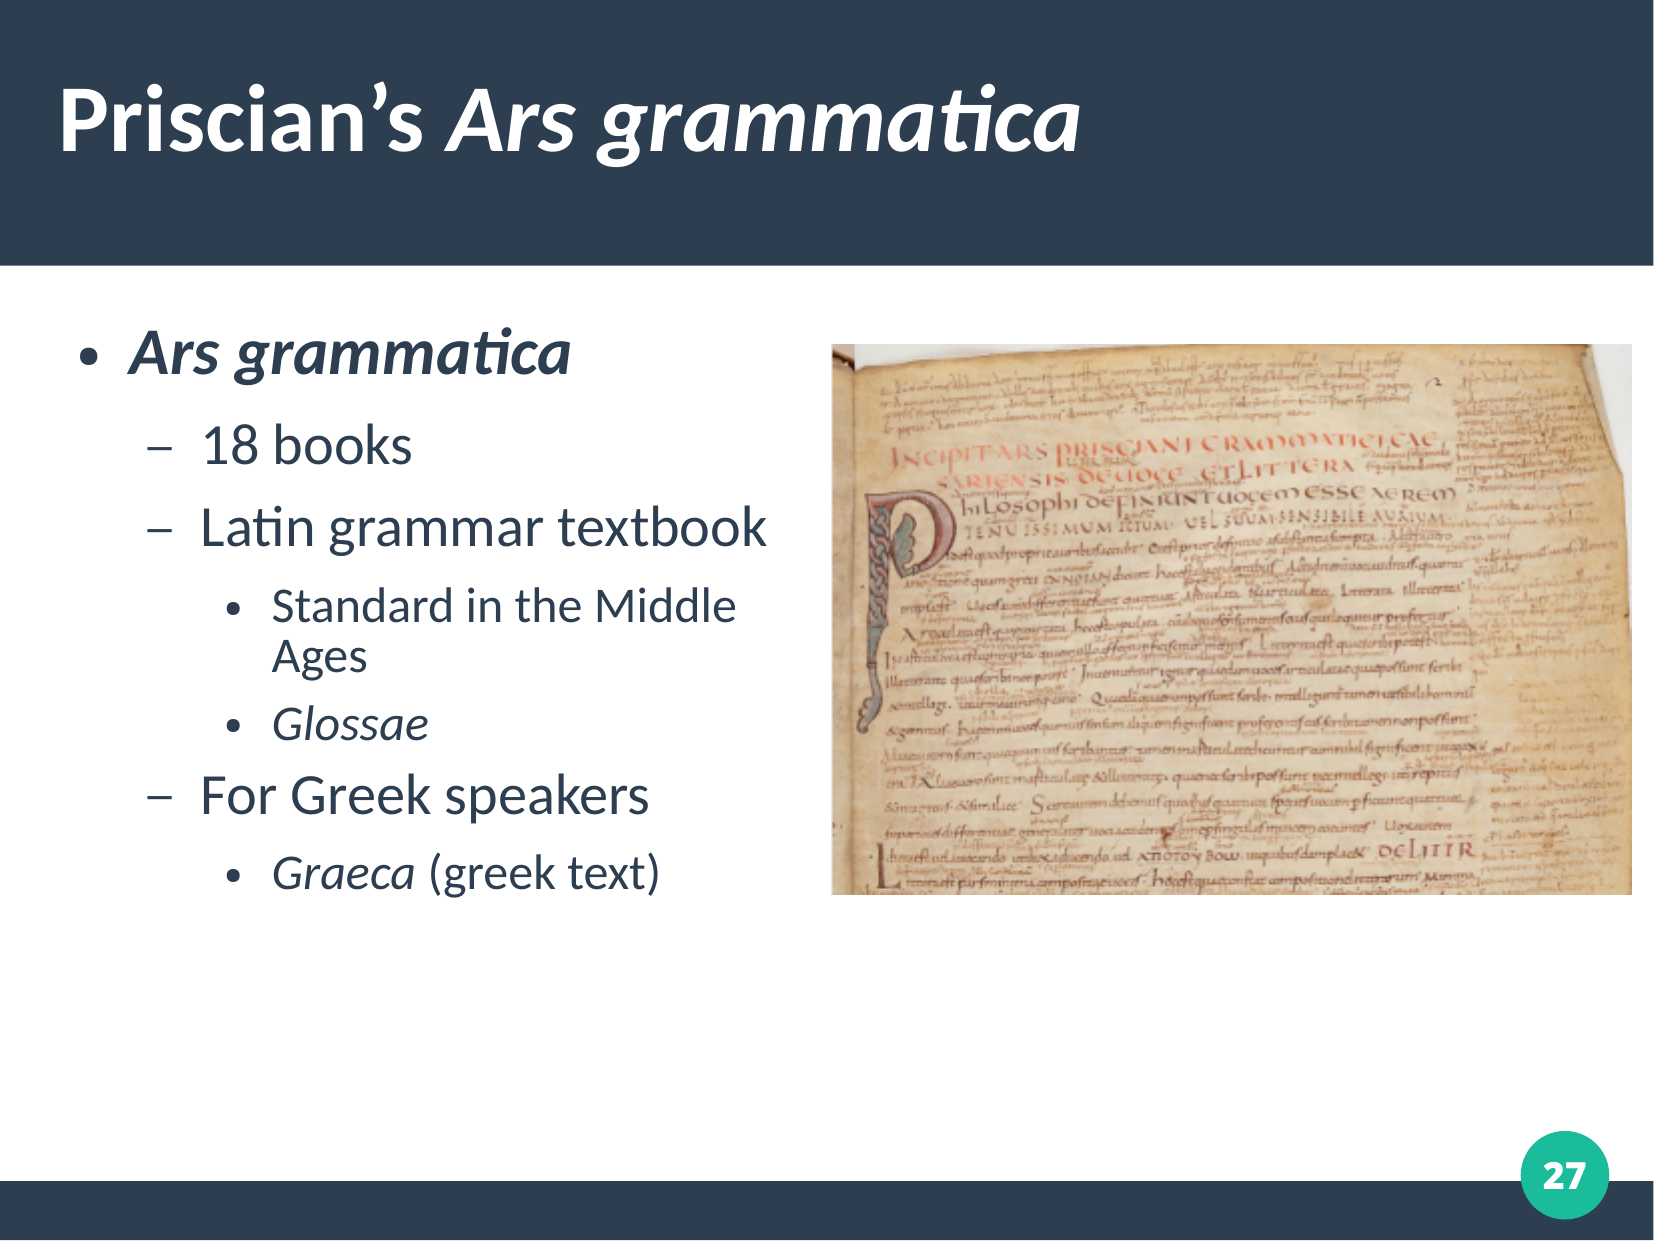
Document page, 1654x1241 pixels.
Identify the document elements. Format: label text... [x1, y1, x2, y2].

title Priscian’s Ars grammatica [59, 49, 1595, 207]
list Ars grammatica 18 books Latin grammar textbook Standard in the Middle Ages Glossae For Greek speakers Graeca (greek text) [59, 324, 811, 1186]
picture [831, 344, 1632, 895]
